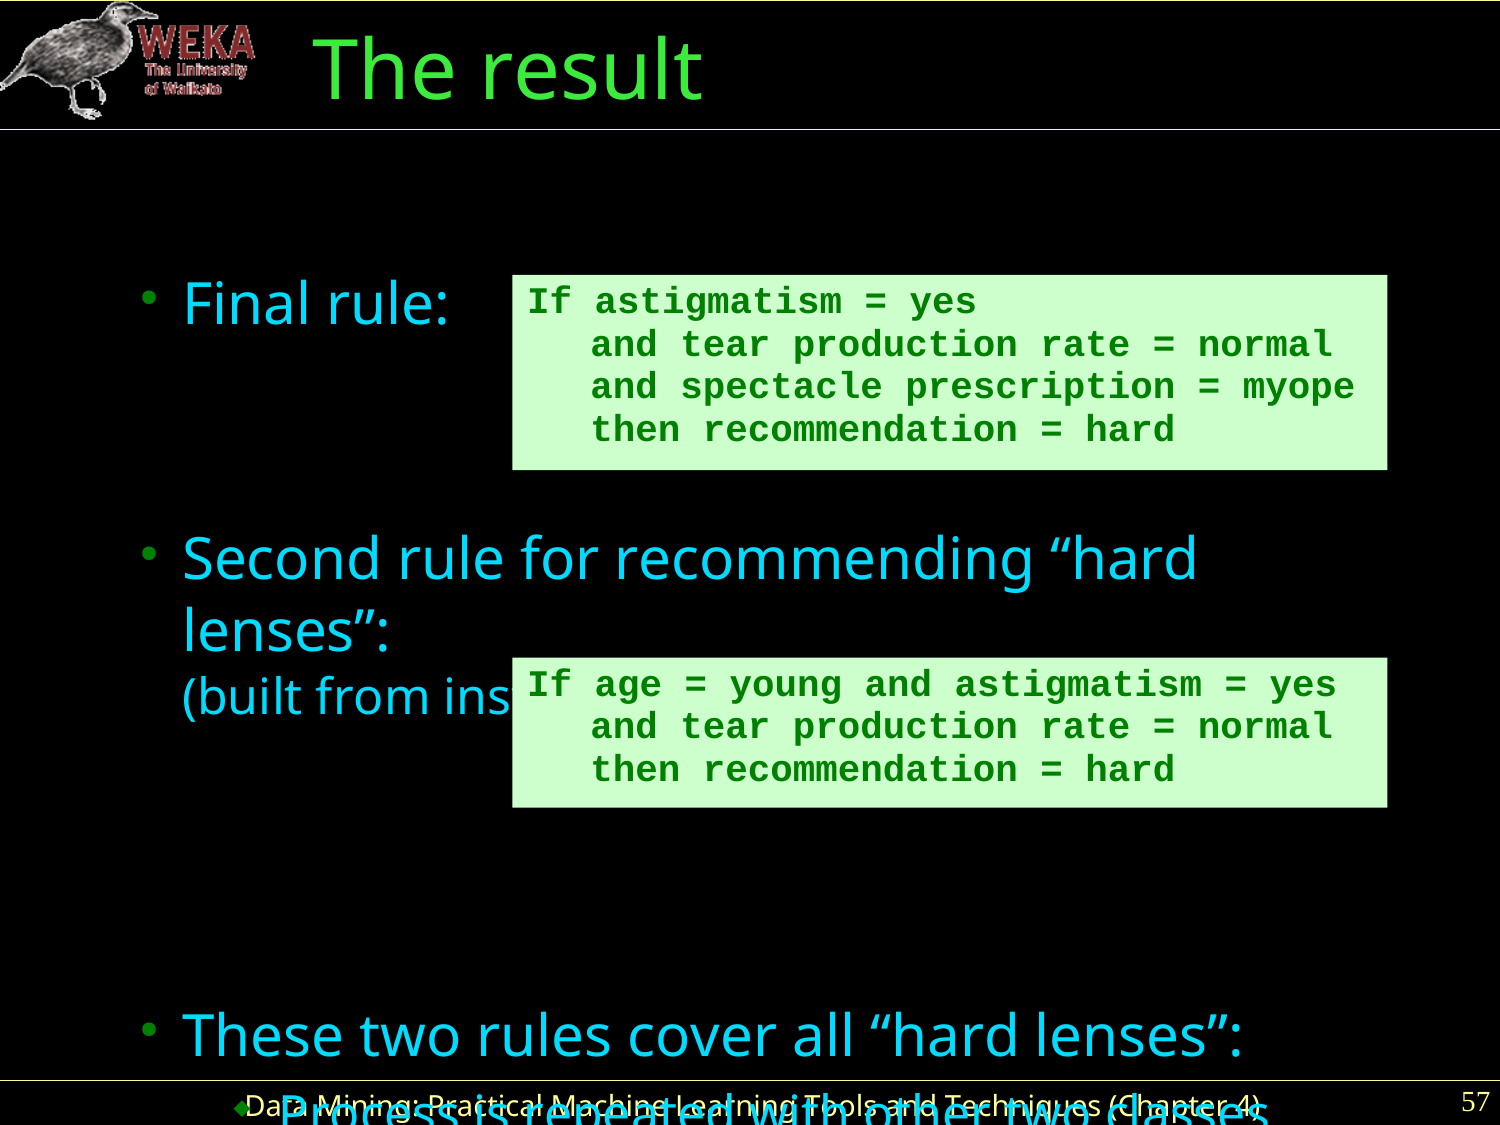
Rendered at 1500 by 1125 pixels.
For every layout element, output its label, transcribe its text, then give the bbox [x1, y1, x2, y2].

text_box If astigmatism = yes and tear production rate = normal and spectacle prescription = myope then recommendation = hard [512, 274, 1388, 471]
text_box If age = young and astigmatism = yes and tear production rate = normal then recommendation = hard [512, 657, 1388, 808]
text_box Final rule: Second rule for recommending “hard lenses”: (built from instances not covered by first rule) These two rules cover all “hard lenses”: Process is repeated with other two classes [124, 260, 1425, 967]
picture [0, 1, 266, 129]
title The result [297, 0, 1500, 148]
